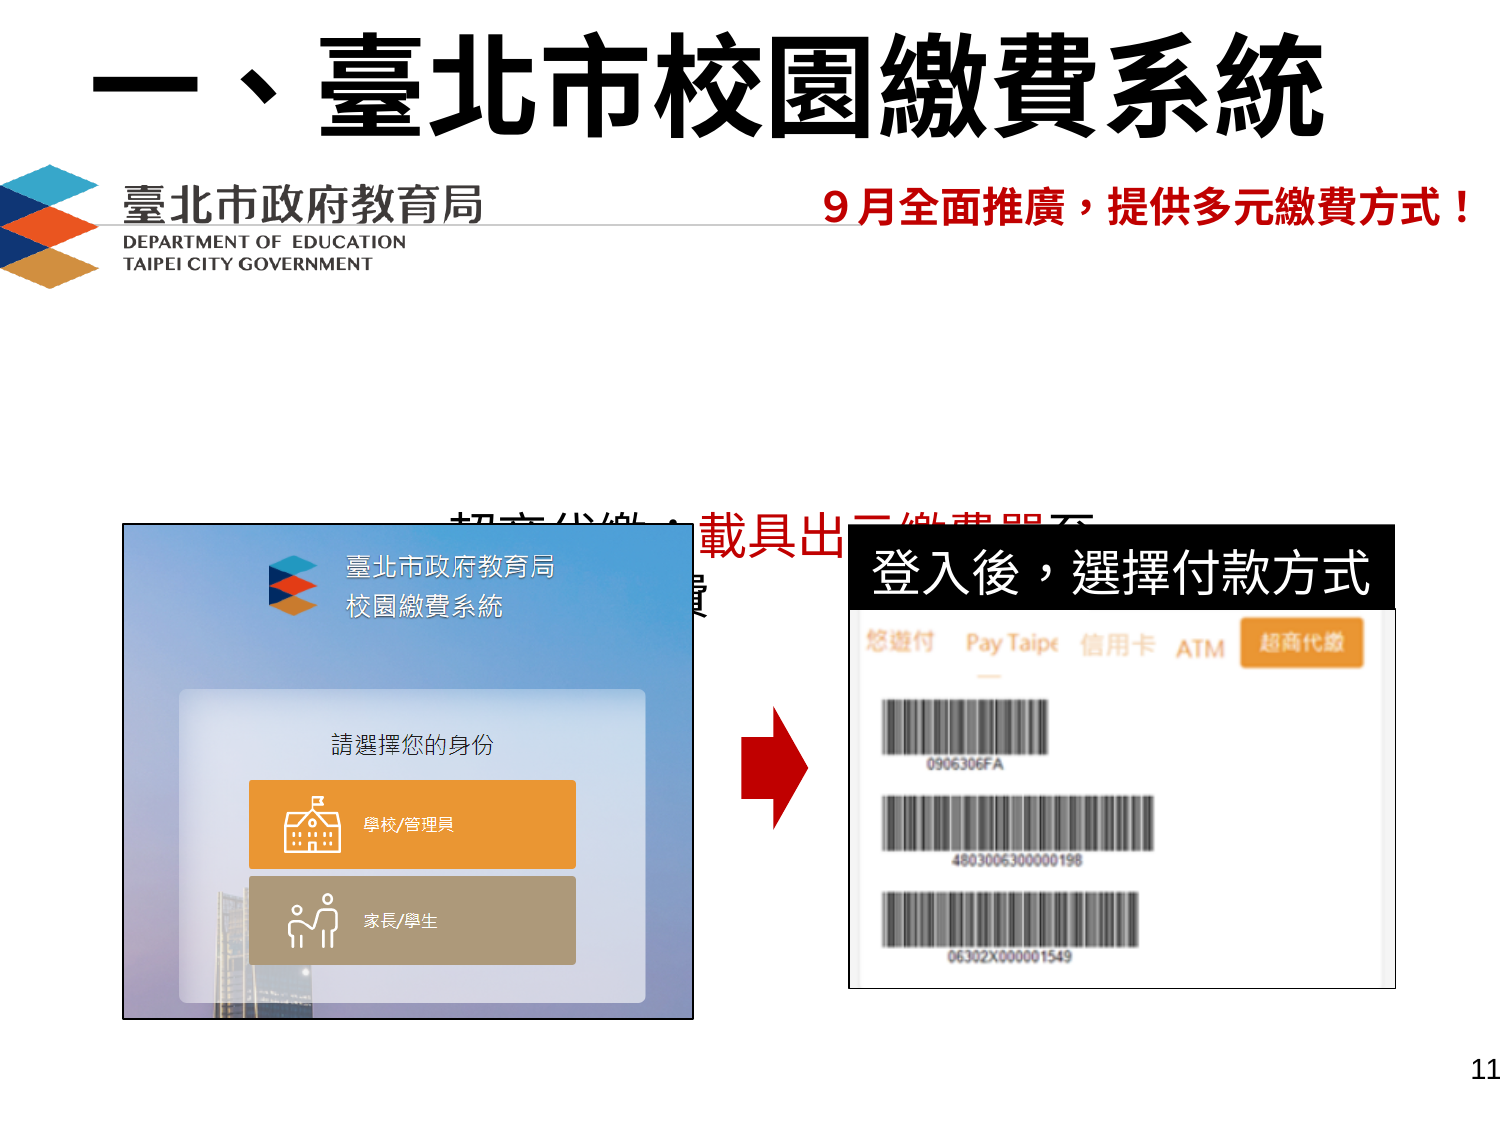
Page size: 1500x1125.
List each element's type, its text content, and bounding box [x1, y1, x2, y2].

picture [849, 609, 1395, 988]
list 超商代繳：載具出示繳費單至超商繳費 [58, 341, 1447, 1059]
text_box 登入後，選擇付款方式 [848, 524, 1395, 608]
picture [123, 524, 693, 1019]
text_box [741, 706, 809, 830]
text_box ９月全面推廣，提供多元繳費方式！ [800, 158, 1476, 254]
text_box 11 [1455, 1042, 1500, 1103]
text_box 一、臺北市校園繳費系統 [62, 0, 1500, 206]
